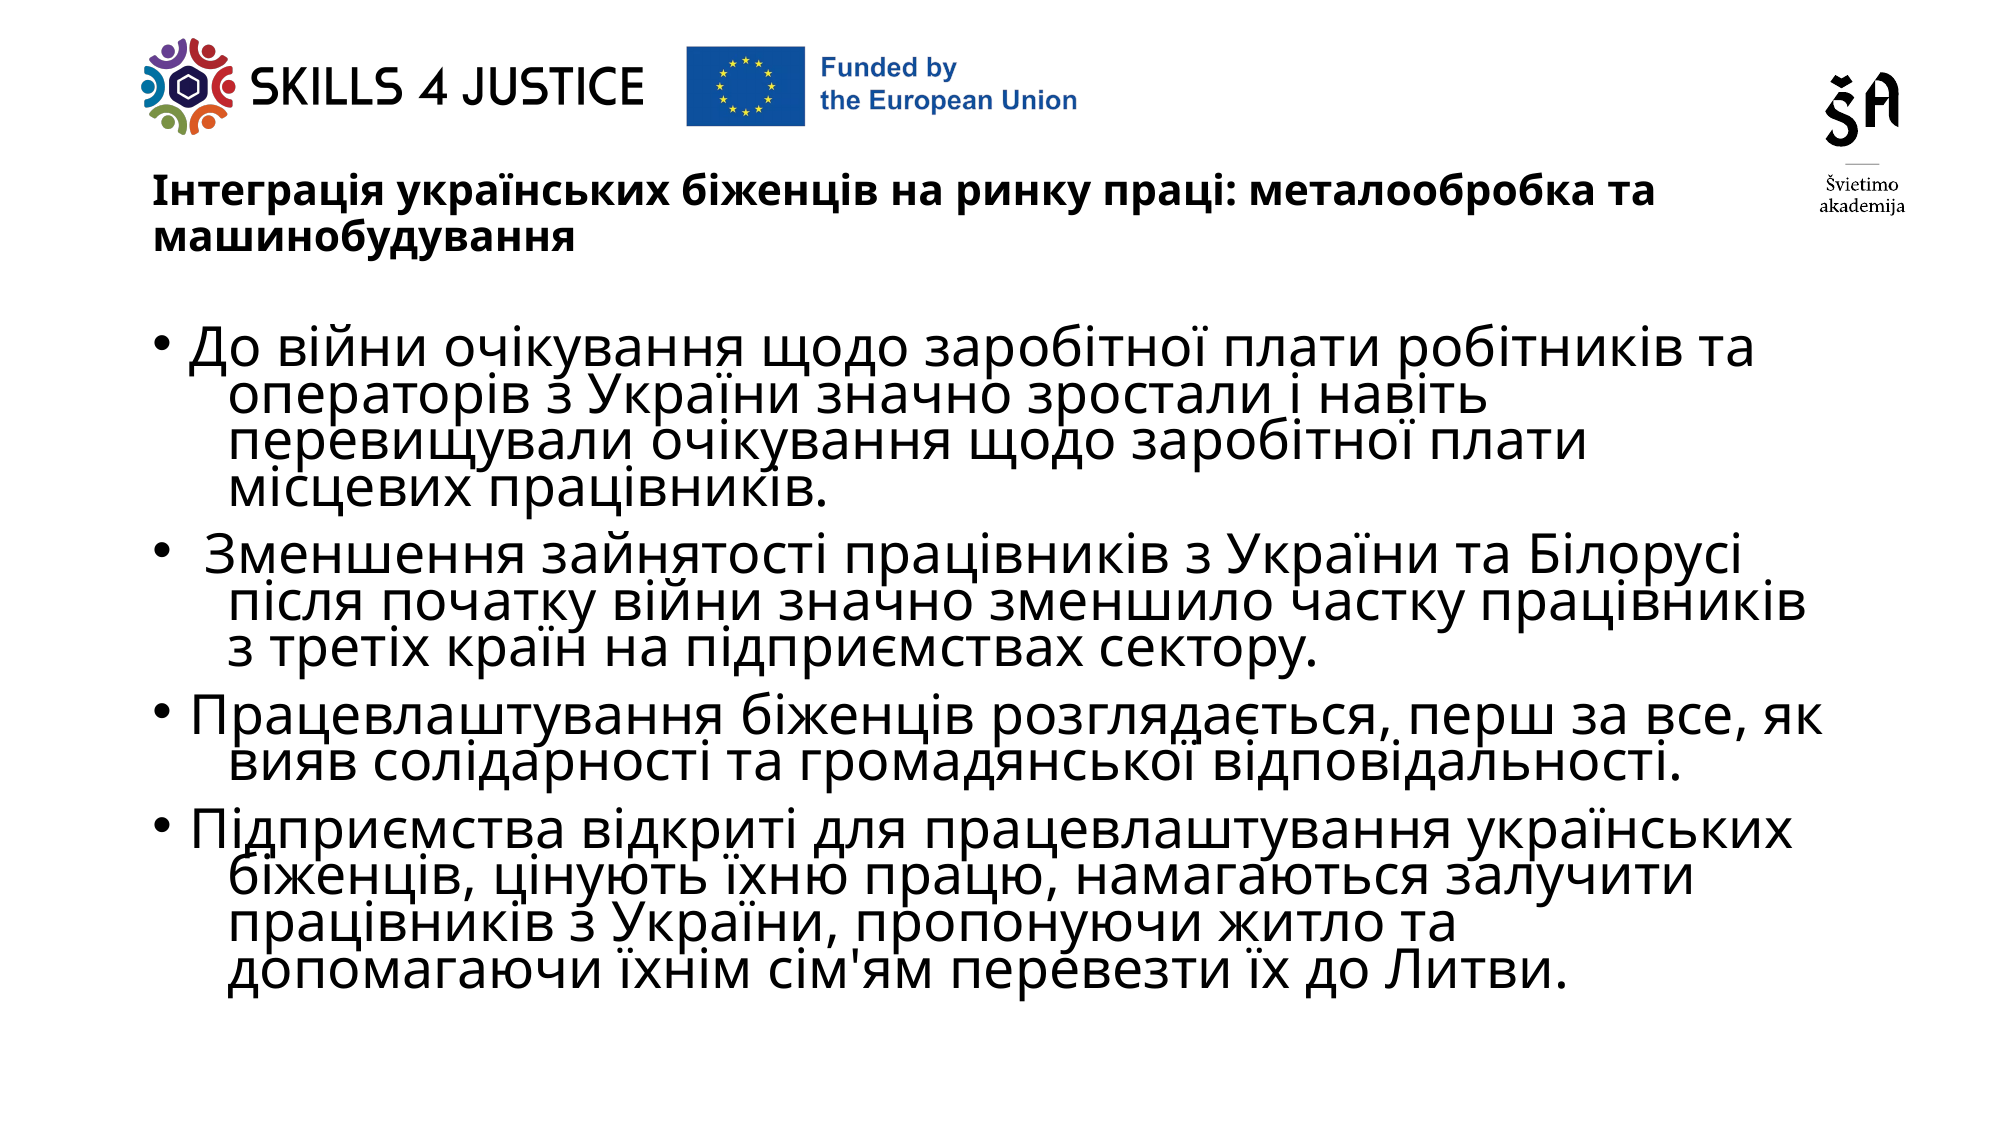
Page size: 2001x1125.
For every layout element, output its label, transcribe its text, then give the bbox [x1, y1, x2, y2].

title Інтеграція українських біженців на ринку праці: металообробка та машинобудування [137, 200, 1679, 307]
list До війни очікування щодо заробітної плати робітників та операторів з України значно зростали і навіть перевищували очікування щодо заробітної плати місцевих працівників. Зменшення зайнятості працівників з України та Білорусі після початку війни значно зменшило частку працівників з третіх країн на підприємствах сектору. Працевлаштування біженців розглядається, перш за все, як вияв солідарності та громадянської відповідальності. Підприємства відкриті для працевлаштування українських біженців, цінують їхню працю, намагаються залучити працівників з України, пропонуючи житло та допомагаючи їхнім сім'ям перевезти їх до Литви. [137, 321, 1863, 1033]
